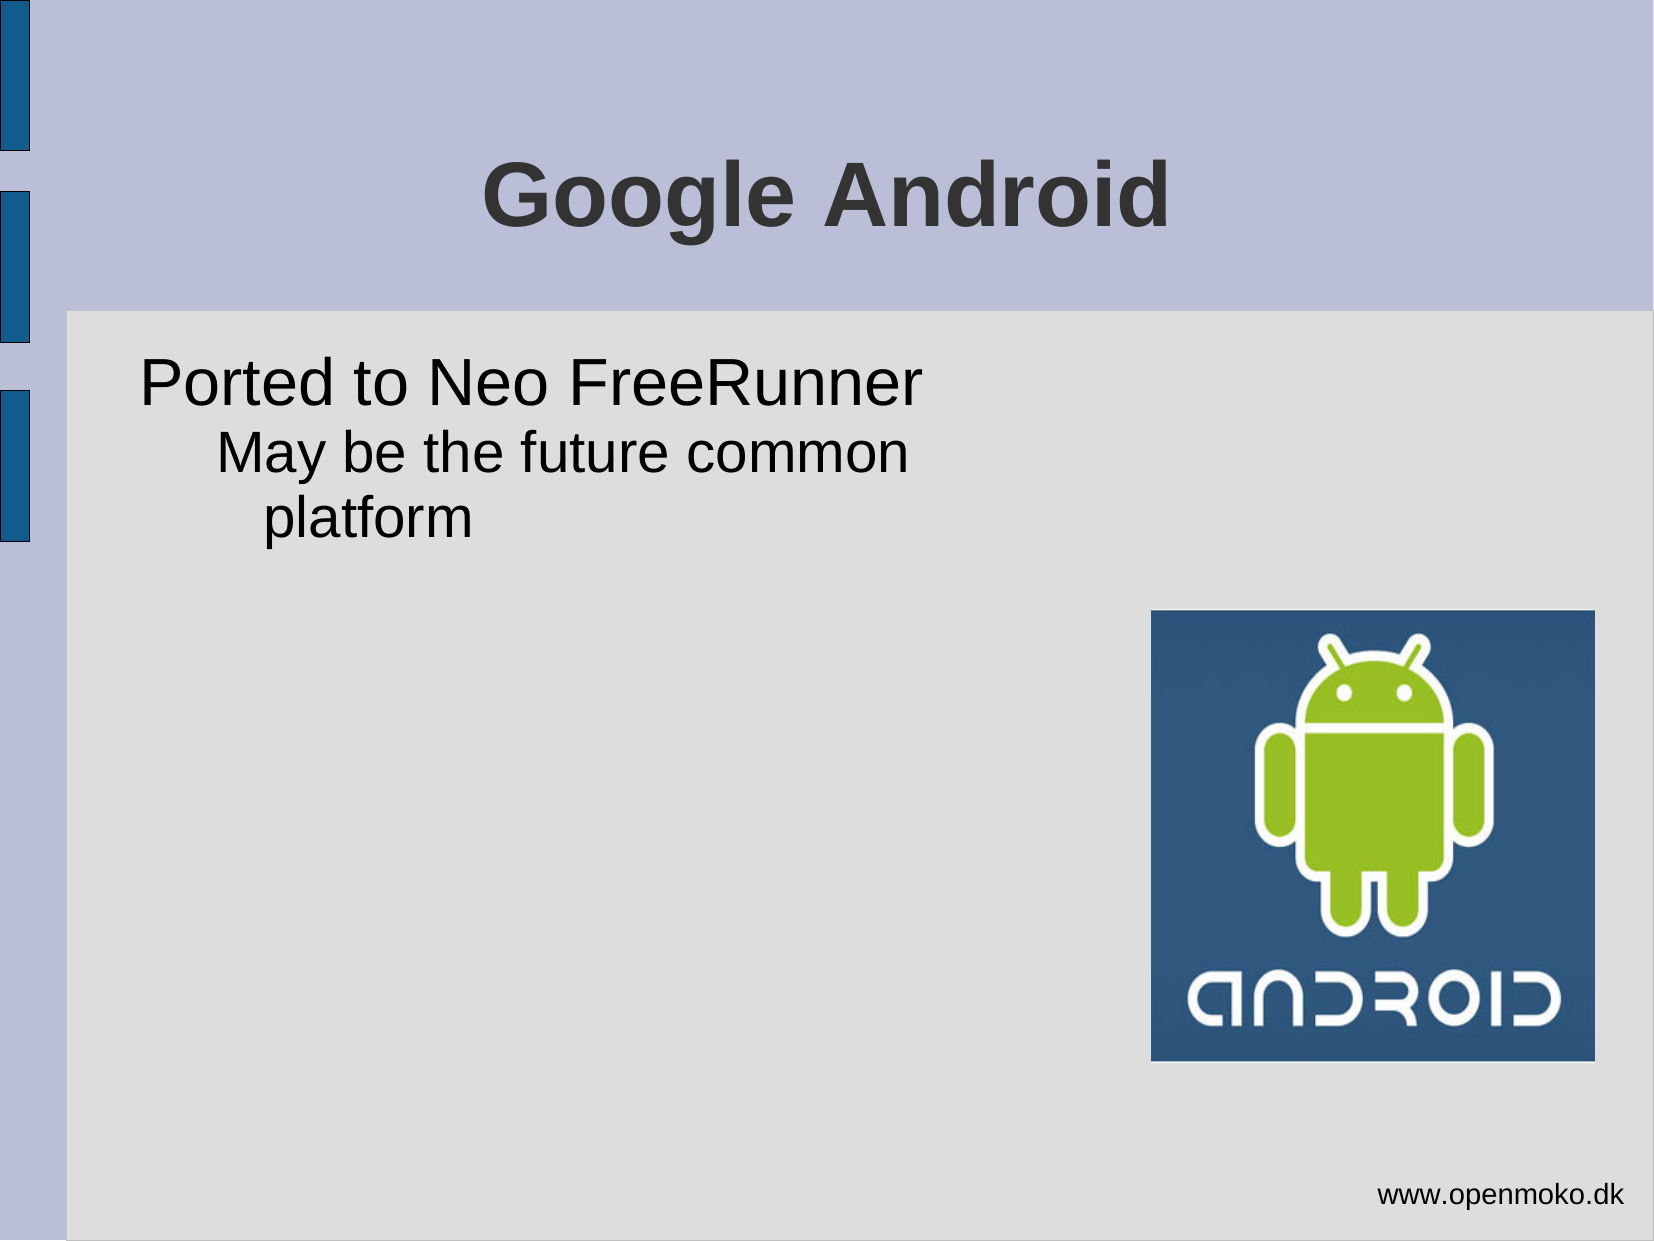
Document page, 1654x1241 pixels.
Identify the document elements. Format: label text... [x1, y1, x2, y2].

list Ported to Neo FreeRunner May be the future common platform [121, 344, 1123, 1127]
title Google Android [121, 91, 1534, 299]
picture [1151, 609, 1595, 1063]
